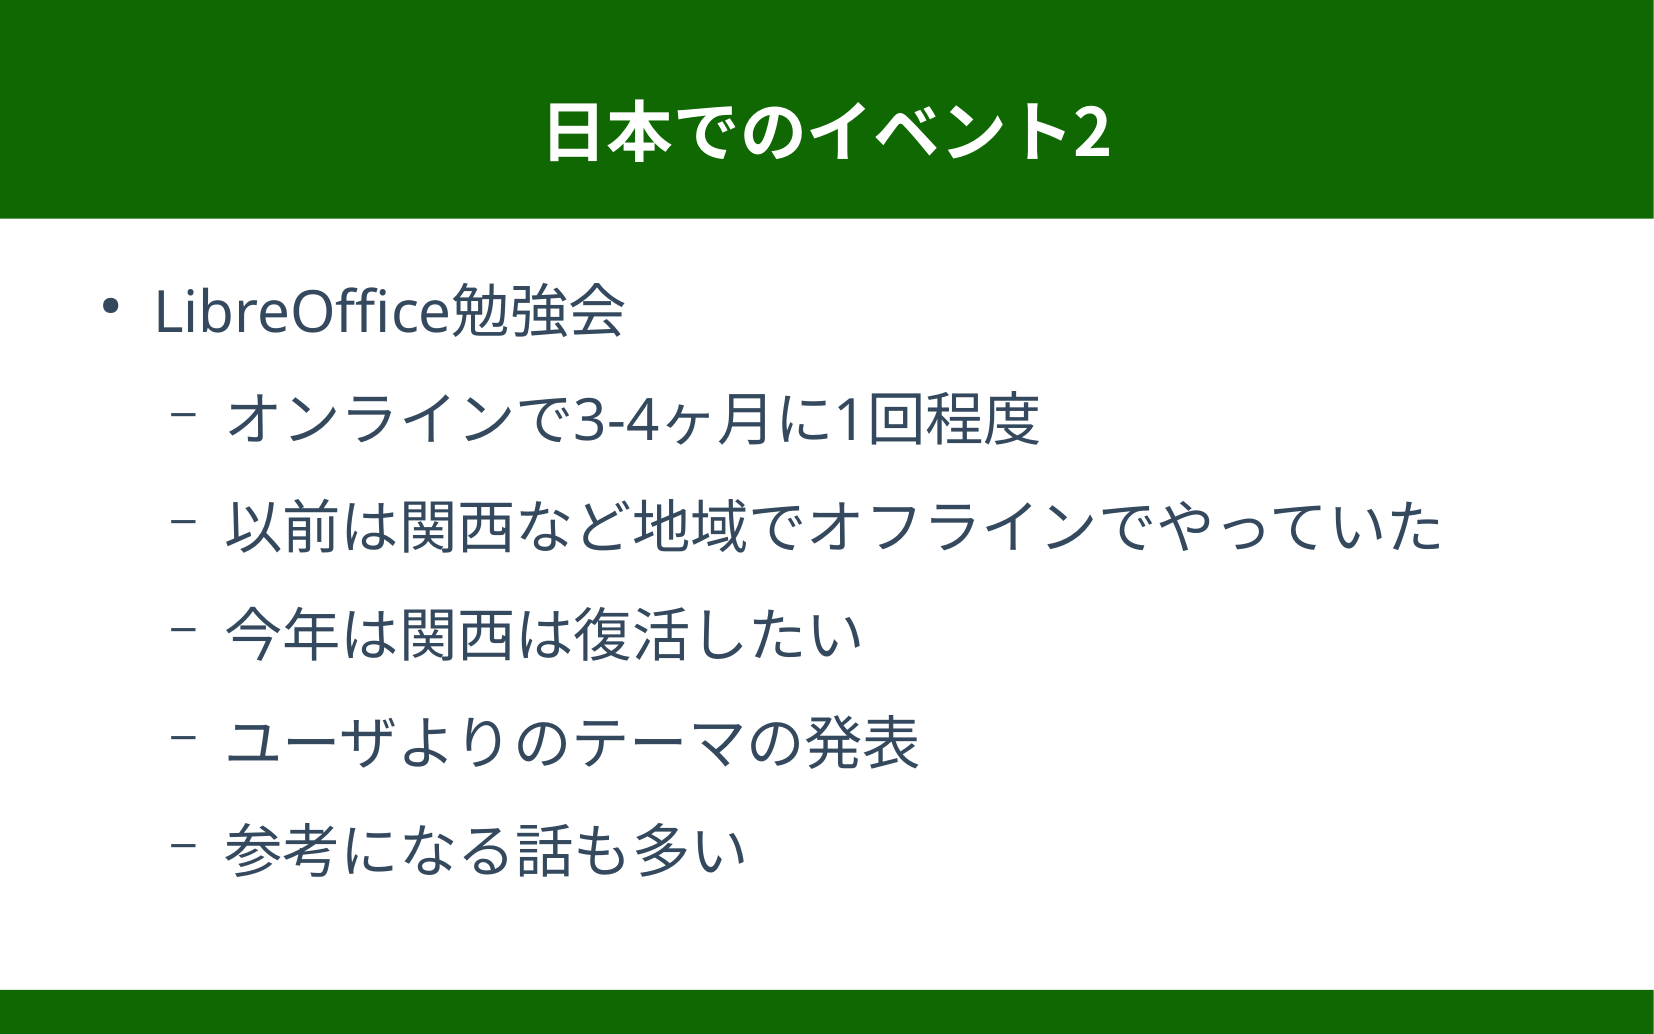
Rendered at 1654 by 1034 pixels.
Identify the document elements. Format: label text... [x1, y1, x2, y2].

title 日本でのイベント2 [82, 41, 1571, 214]
list LibreOffice勉強会 オンラインで3-4ヶ月に1回程度 以前は関西など地域でオフラインでやっていた 今年は関西は復活したい ユーザよりのテーマの発表 参考になる話も多い [82, 265, 1571, 957]
